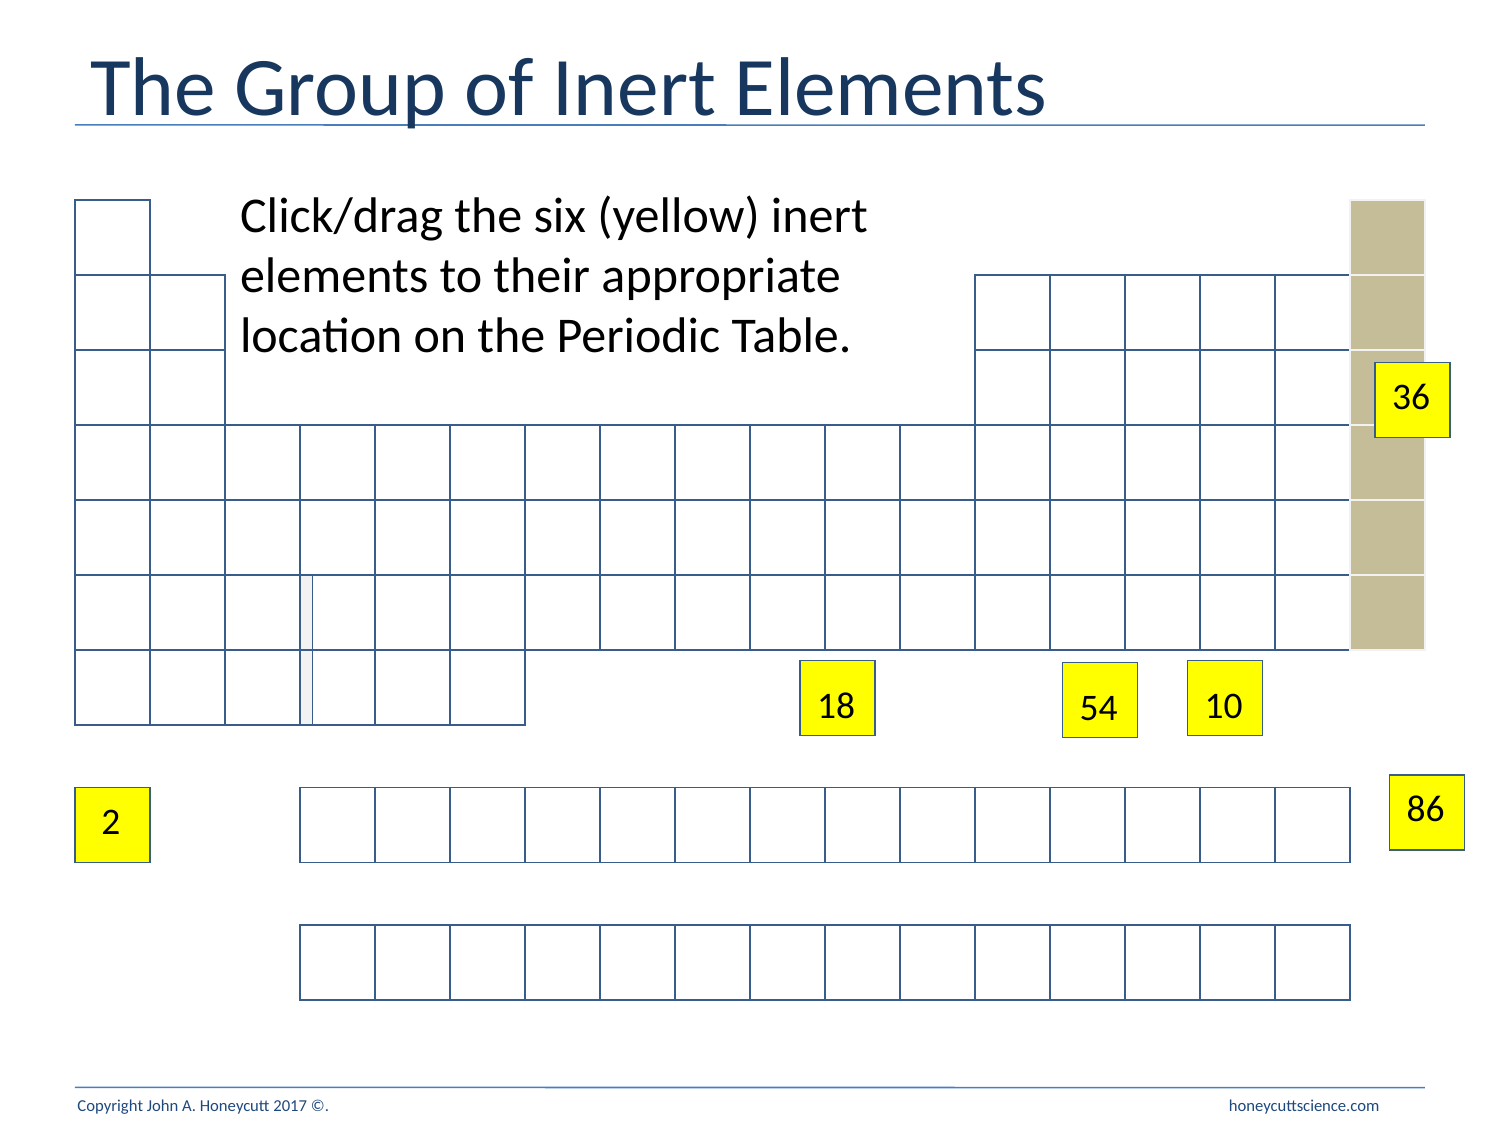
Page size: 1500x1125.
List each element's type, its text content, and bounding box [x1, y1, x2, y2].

text_box 36 [1376, 364, 1446, 425]
text_box [74, 787, 150, 863]
text_box [1187, 660, 1263, 736]
text_box 2 [86, 789, 136, 850]
text_box Click/drag the six (yellow) inert elements to their appropriate location on the Periodic Table. [224, 174, 975, 372]
text_box [1389, 774, 1465, 850]
text_box 10 [1189, 673, 1258, 734]
text_box 54 [1064, 674, 1133, 736]
text_box [1349, 199, 1450, 650]
text_box 86 [1391, 776, 1460, 838]
title The Group of Inert Elements [75, 45, 1425, 121]
text_box [1062, 662, 1138, 738]
text_box 18 [801, 673, 871, 734]
text_box [799, 660, 875, 736]
